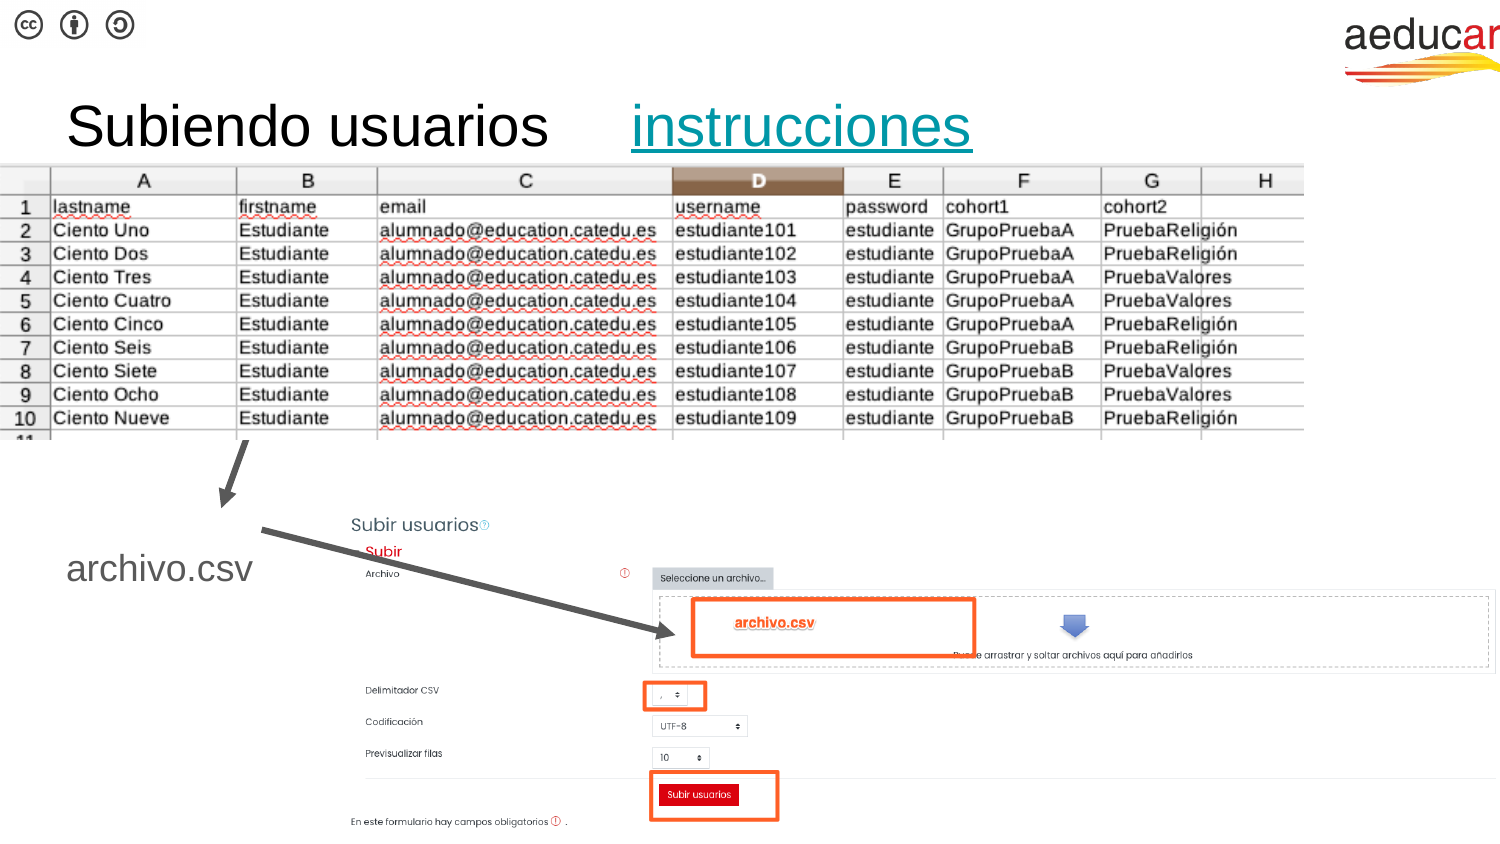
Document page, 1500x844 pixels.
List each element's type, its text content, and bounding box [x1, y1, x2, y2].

picture [1344, 0, 1500, 104]
picture [341, 506, 1500, 834]
title Subiendo usuarios instrucciones [51, 72, 1449, 167]
picture [0, 163, 1304, 440]
list archivo.csv [51, 189, 1449, 750]
picture [0, 0, 146, 48]
